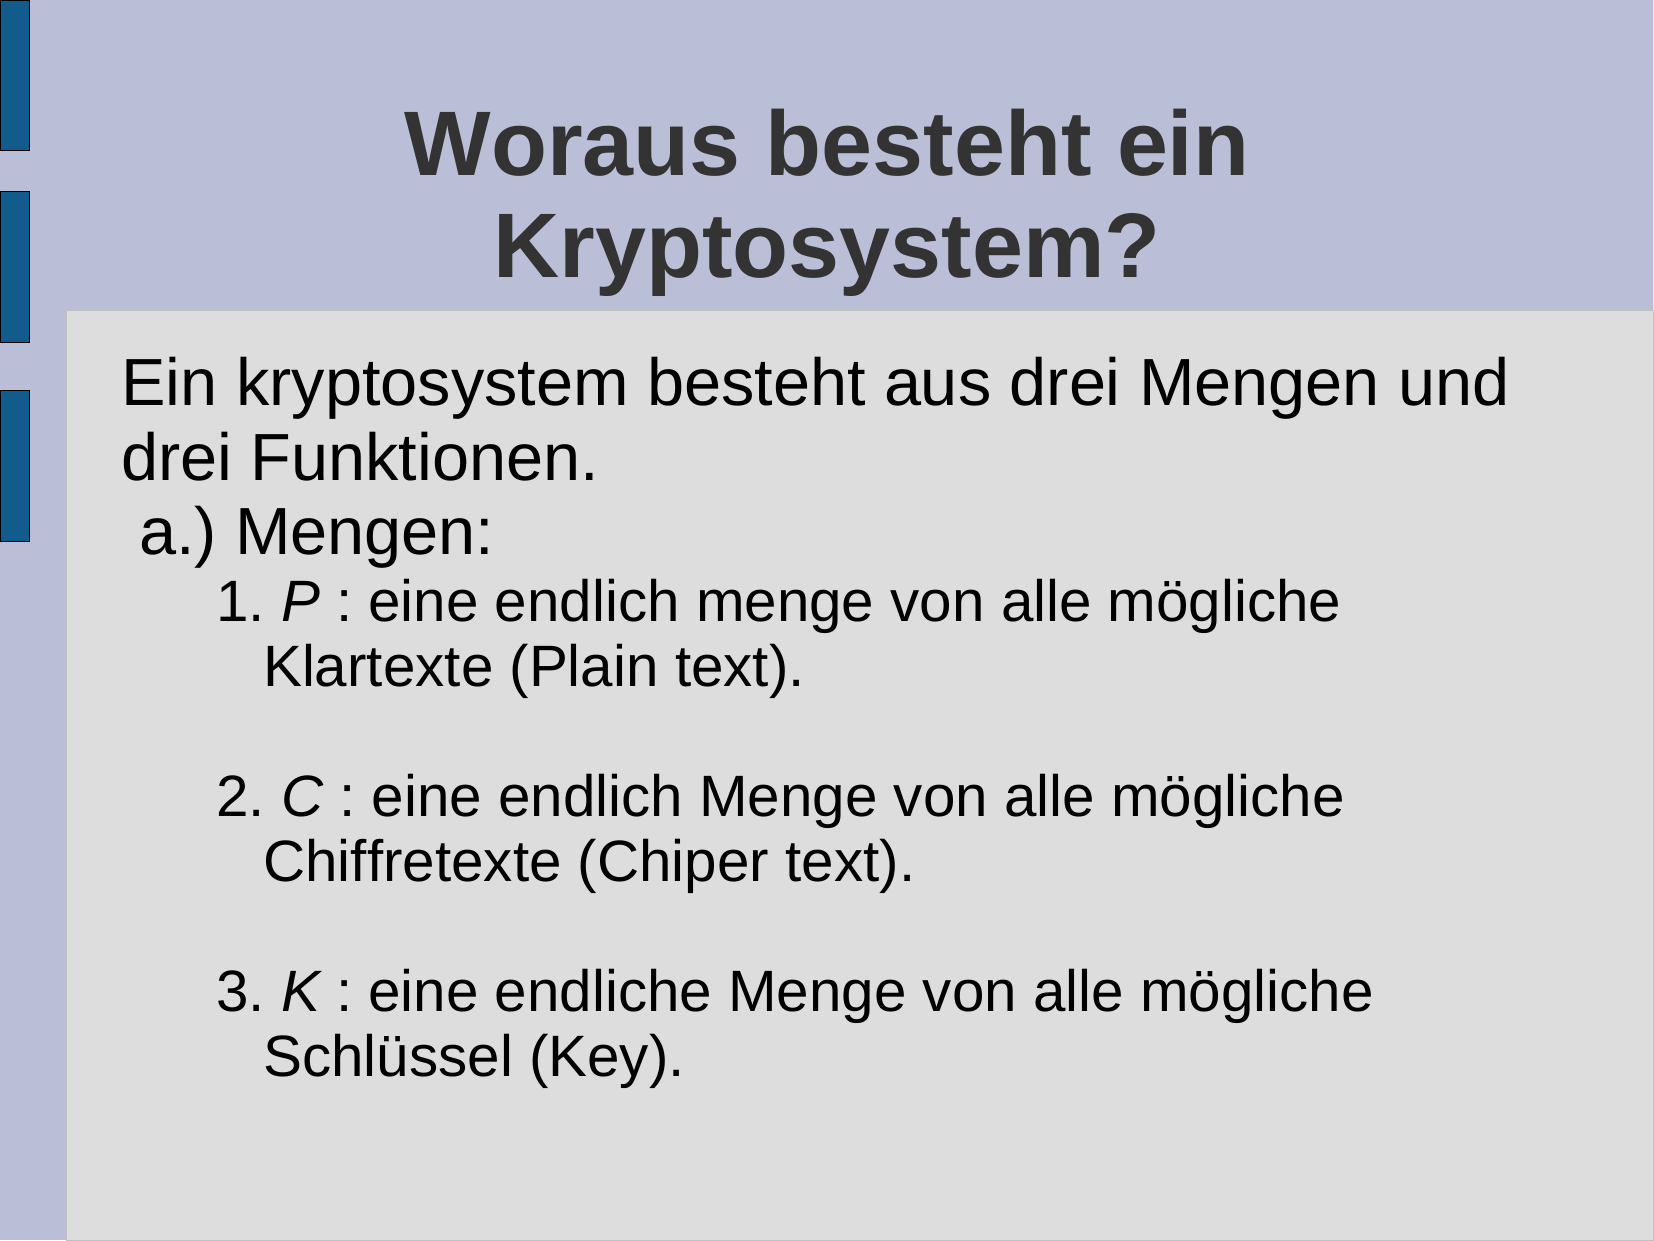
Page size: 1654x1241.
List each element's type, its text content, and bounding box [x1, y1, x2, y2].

title Woraus besteht ein Kryptosystem? [121, 76, 1534, 313]
list Ein kryptosystem besteht aus drei Mengen und drei Funktionen. a.) Mengen: 1. P : eine endlich menge von alle mögliche Klartexte (Plain text). 2. C : eine endlich Menge von alle mögliche Chiffretexte (Chiper text). 3. K : eine endliche Menge von alle mögliche Schlüssel (Key). [121, 344, 1534, 1179]
